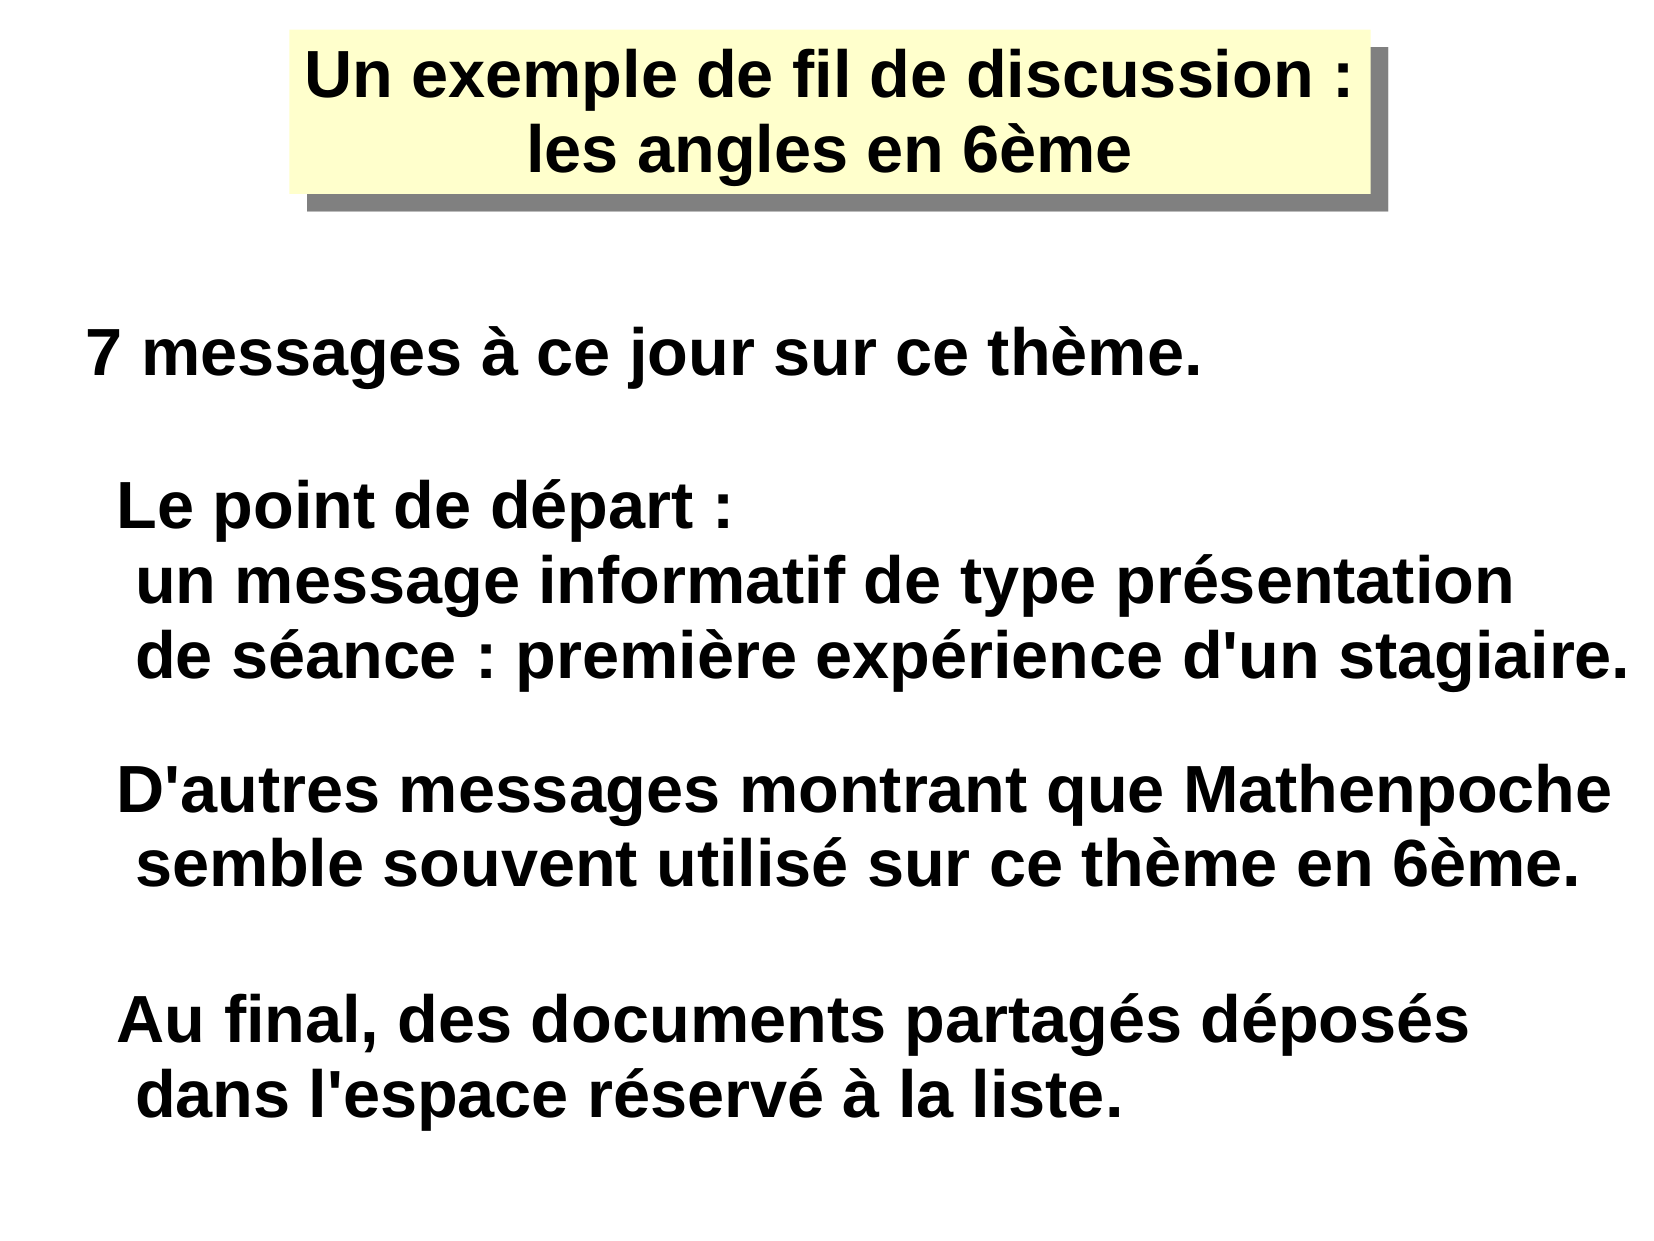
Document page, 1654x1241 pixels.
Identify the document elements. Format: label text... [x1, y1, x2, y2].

text_box 7 messages à ce jour sur ce thème. [70, 307, 1589, 397]
text_box D'autres messages montrant que Mathenpoche semble souvent utilisé sur ce thème en 6ème. [64, 744, 1654, 909]
text_box Le point de départ : un message informatif de type présentation de séance : première expérience d'un stagiaire. [64, 460, 1654, 700]
text_box Au final, des documents partagés déposés dans l'espace réservé à la liste. [64, 974, 1654, 1139]
text_box Un exemple de fil de discussion : les angles en 6ème [289, 29, 1371, 194]
